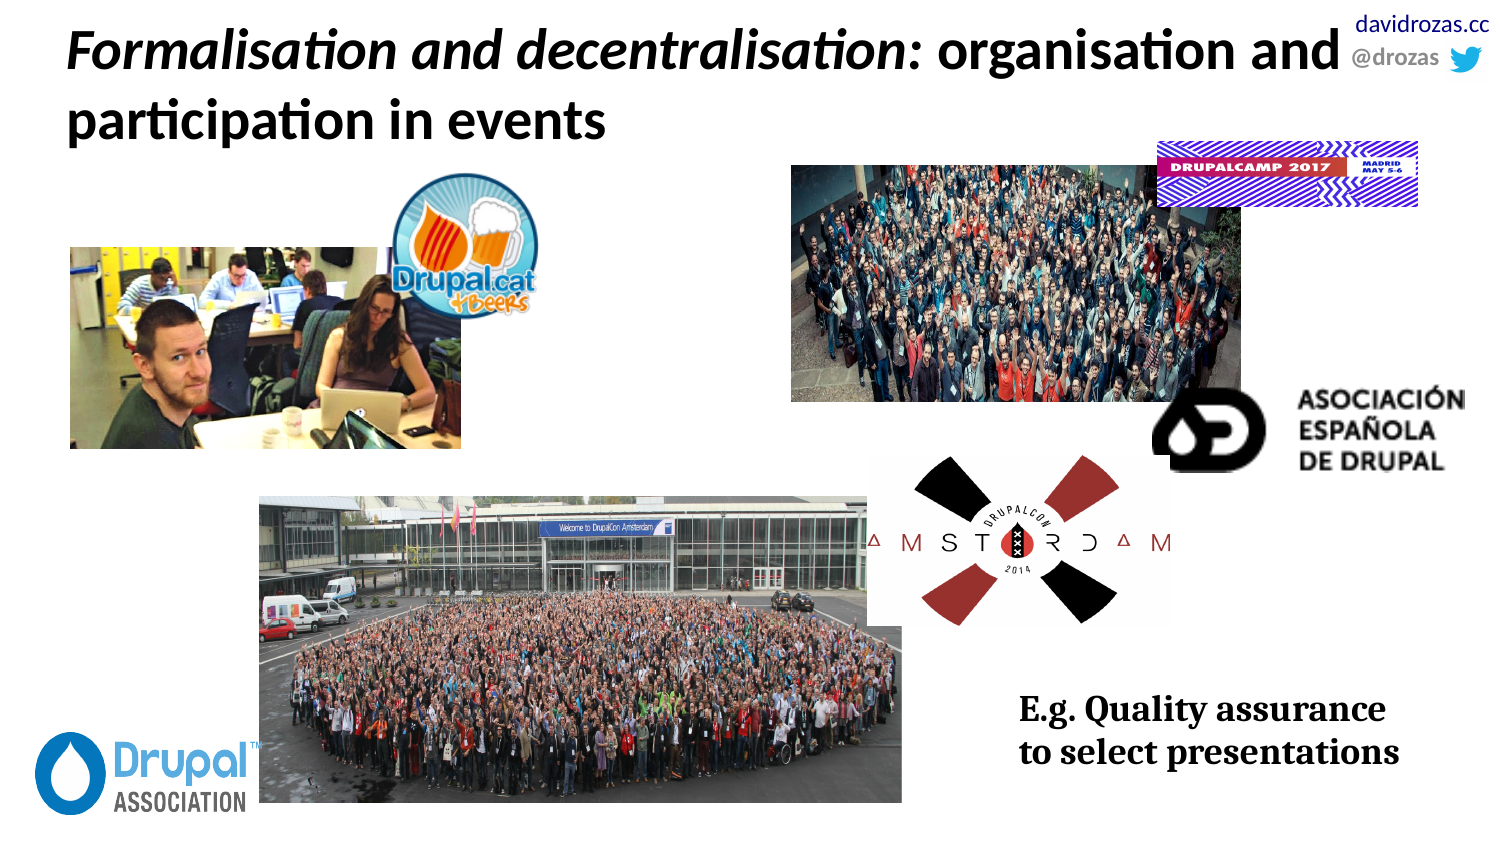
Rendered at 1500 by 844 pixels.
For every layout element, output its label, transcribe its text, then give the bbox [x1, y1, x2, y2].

text_box @drozas [1330, 37, 1443, 73]
picture [35, 141, 1465, 815]
text_box E.g. Quality assurance to select presentations [1003, 679, 1441, 827]
picture [70, 165, 579, 449]
text_box davidrozas.cc [1340, 5, 1500, 46]
text_box Formalisation and decentralisation: organisation and participation in events [51, 0, 1449, 91]
picture [1443, 46, 1489, 82]
